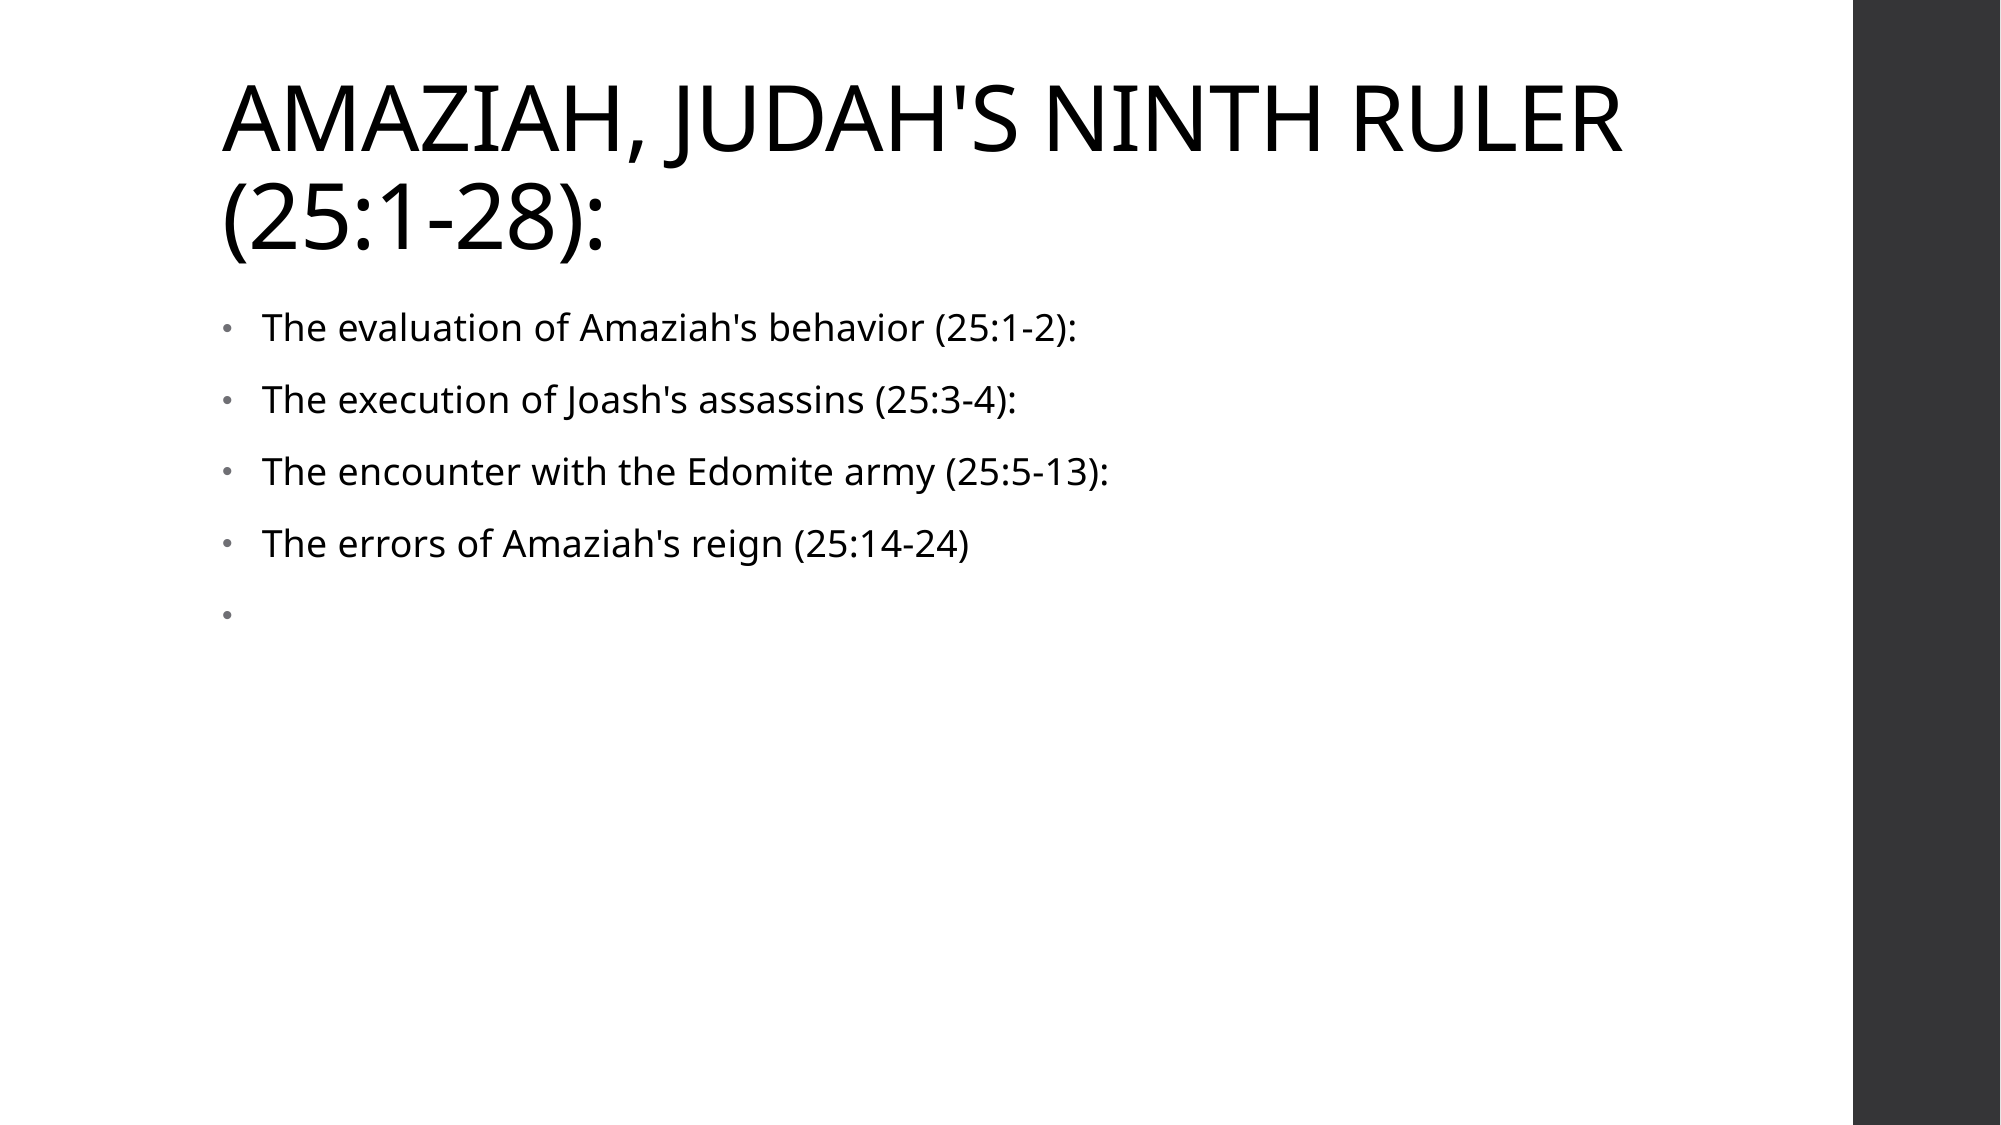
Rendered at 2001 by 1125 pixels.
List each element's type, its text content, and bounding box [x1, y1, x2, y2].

title AMAZIAH, JUDAH'S NINTH RULER (25:1-28): [206, 60, 1797, 278]
list The evaluation of Amaziah's behavior (25:1-2): The execution of Joash's assassins (25:3-4): The encounter with the Edomite army (25:5-13): The errors of Amaziah's reign (25:14-24) [206, 299, 1617, 1014]
